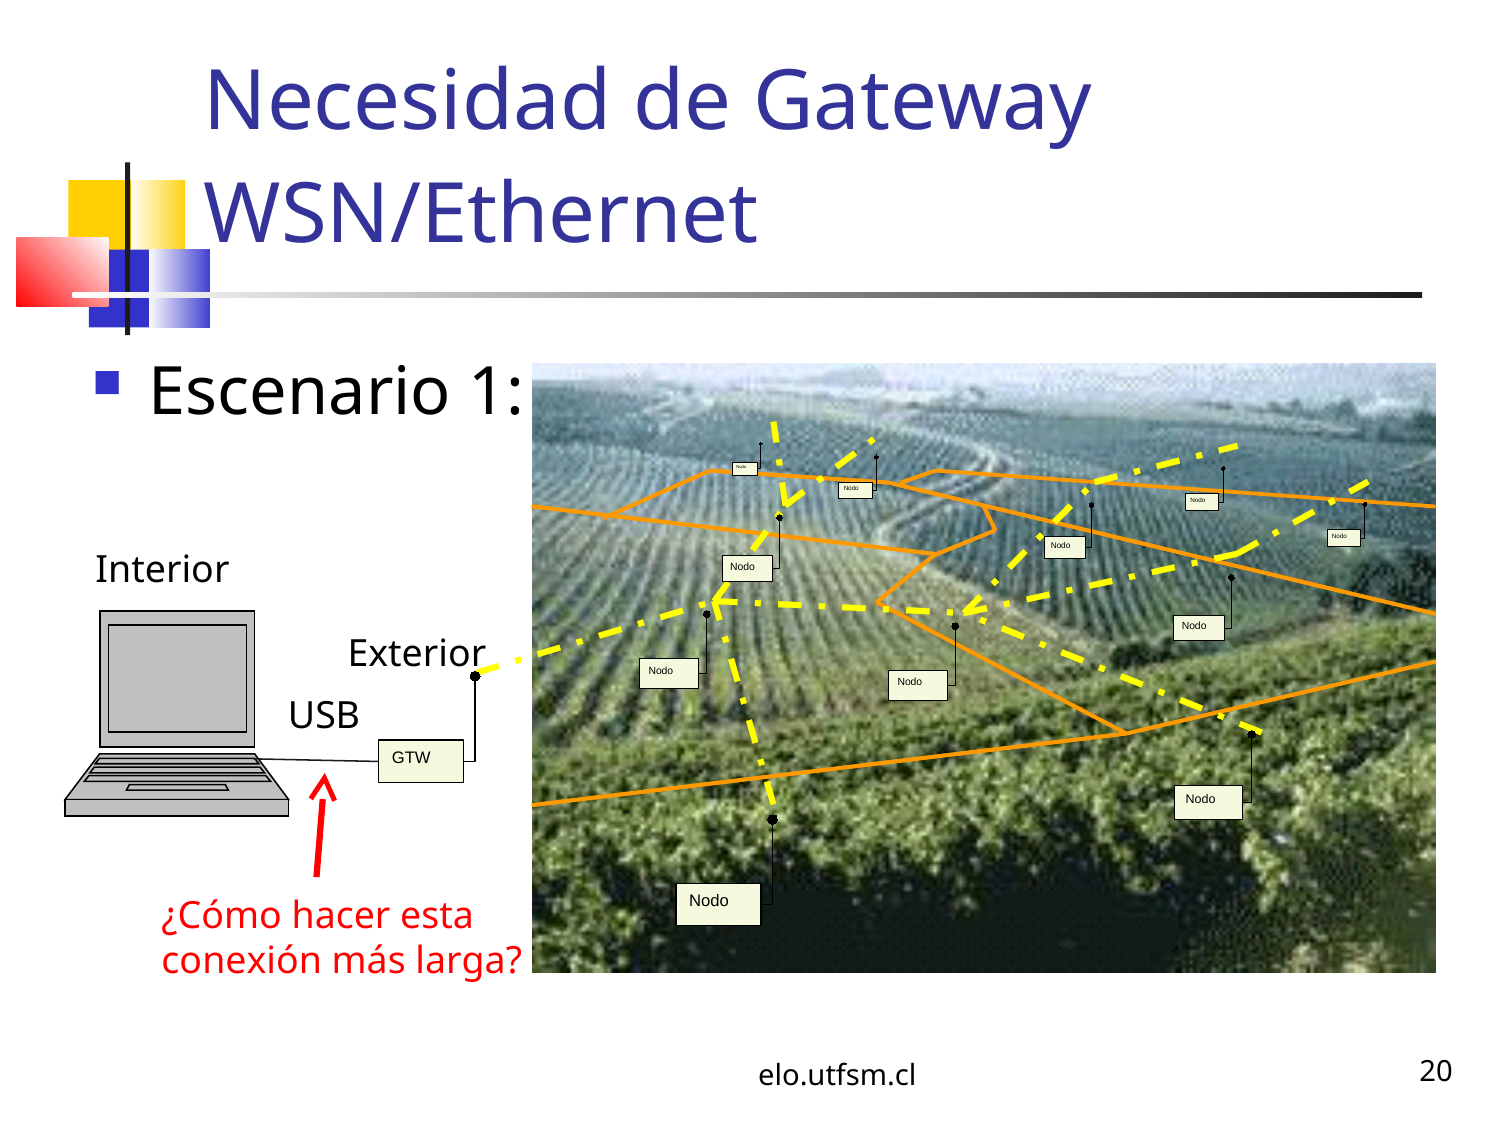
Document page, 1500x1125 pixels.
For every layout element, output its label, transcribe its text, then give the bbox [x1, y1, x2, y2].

text_box [1156, 457, 1180, 470]
text_box Nodo [1331, 532, 1347, 540]
text_box [946, 609, 954, 616]
text_box [1228, 574, 1235, 581]
text_box [775, 459, 783, 466]
text_box [889, 671, 947, 700]
picture [532, 363, 1436, 513]
text_box [767, 814, 778, 825]
text_box [1348, 478, 1370, 495]
text_box [1093, 473, 1119, 485]
text_box [1026, 591, 1051, 603]
picture [532, 509, 1117, 803]
text_box [816, 475, 825, 484]
text_box [1271, 528, 1280, 537]
text_box [721, 635, 730, 644]
text_box [750, 529, 769, 552]
text_box [1065, 586, 1073, 594]
text_box Nodo [897, 675, 923, 689]
text_box [867, 436, 876, 445]
text_box [576, 638, 584, 646]
text_box [990, 577, 999, 587]
text_box [979, 616, 987, 625]
text_box Nodo [730, 559, 756, 573]
text_box ¿Cómo hacer esta conexión más larga? [146, 883, 538, 989]
text_box [842, 604, 866, 612]
text_box [65, 753, 289, 816]
text_box [1098, 664, 1106, 673]
text_box [834, 450, 857, 470]
text_box Nodo [1185, 790, 1216, 806]
text_box Nodo [648, 663, 674, 677]
text_box [1045, 537, 1085, 558]
text_box [1174, 616, 1224, 640]
text_box [1175, 786, 1242, 819]
text_box Nodo [1181, 619, 1207, 633]
text_box [379, 741, 463, 782]
text_box Nodo [1050, 540, 1071, 551]
text_box [1157, 688, 1166, 697]
text_box Exterior [333, 620, 502, 682]
text_box [1128, 573, 1136, 581]
text_box [757, 758, 765, 766]
title Necesidad de Gateway WSN/Ethernet [188, 35, 1269, 276]
text_box [774, 511, 783, 521]
text_box [1213, 539, 1260, 562]
text_box [1195, 451, 1203, 459]
text_box [1060, 649, 1085, 664]
picture [532, 664, 1436, 973]
text_box Nodo [689, 889, 730, 910]
text_box [951, 622, 959, 630]
text_box Nodo [1190, 496, 1206, 504]
text_box [1179, 697, 1204, 712]
text_box [1191, 559, 1199, 567]
text_box [906, 607, 930, 615]
picture [620, 473, 992, 552]
text_box [1218, 443, 1239, 454]
text_box [514, 656, 522, 664]
text_box [1238, 721, 1263, 739]
text_box [698, 601, 706, 609]
picture [882, 509, 1436, 731]
text_box [778, 601, 802, 609]
text_box [754, 600, 761, 607]
text_box [882, 606, 889, 613]
text_box [1052, 503, 1073, 525]
text_box [703, 610, 711, 618]
text_box [1292, 508, 1316, 526]
text_box [1119, 673, 1144, 688]
text_box [818, 603, 825, 610]
text_box [659, 607, 684, 621]
text_box [961, 594, 988, 616]
text_box [1133, 467, 1141, 475]
text_box [746, 719, 759, 744]
text_box [1186, 494, 1218, 510]
text_box elo.utfsm.cl [599, 1024, 1075, 1100]
text_box [733, 463, 757, 475]
text_box Interior [80, 537, 245, 598]
text_box [1081, 487, 1090, 496]
text_box [764, 780, 777, 805]
list Escenario 1: [77, 335, 1353, 1011]
text_box [1151, 564, 1176, 576]
text_box [1038, 640, 1047, 649]
text_box [1327, 497, 1336, 506]
text_box [1035, 532, 1044, 541]
text_box [598, 626, 623, 639]
text_box [1328, 530, 1360, 546]
text_box [1007, 549, 1028, 570]
text_box [1217, 712, 1225, 720]
text_box [770, 421, 780, 443]
text_box USB [273, 683, 376, 744]
picture [906, 473, 1436, 611]
text_box <number> [1155, 1024, 1468, 1100]
text_box GTW [391, 746, 431, 767]
text_box [1088, 577, 1113, 589]
text_box [839, 483, 872, 498]
text_box [536, 644, 561, 657]
text_box [637, 619, 645, 627]
text_box [677, 884, 760, 925]
text_box [728, 658, 741, 683]
text_box [1003, 600, 1011, 608]
text_box [779, 482, 806, 508]
text_box Nodo [843, 484, 859, 493]
text_box [739, 697, 747, 705]
text_box [1000, 625, 1025, 640]
text_box [99, 610, 255, 748]
text_box [723, 556, 772, 581]
text_box [640, 659, 698, 688]
text_box [711, 582, 738, 621]
